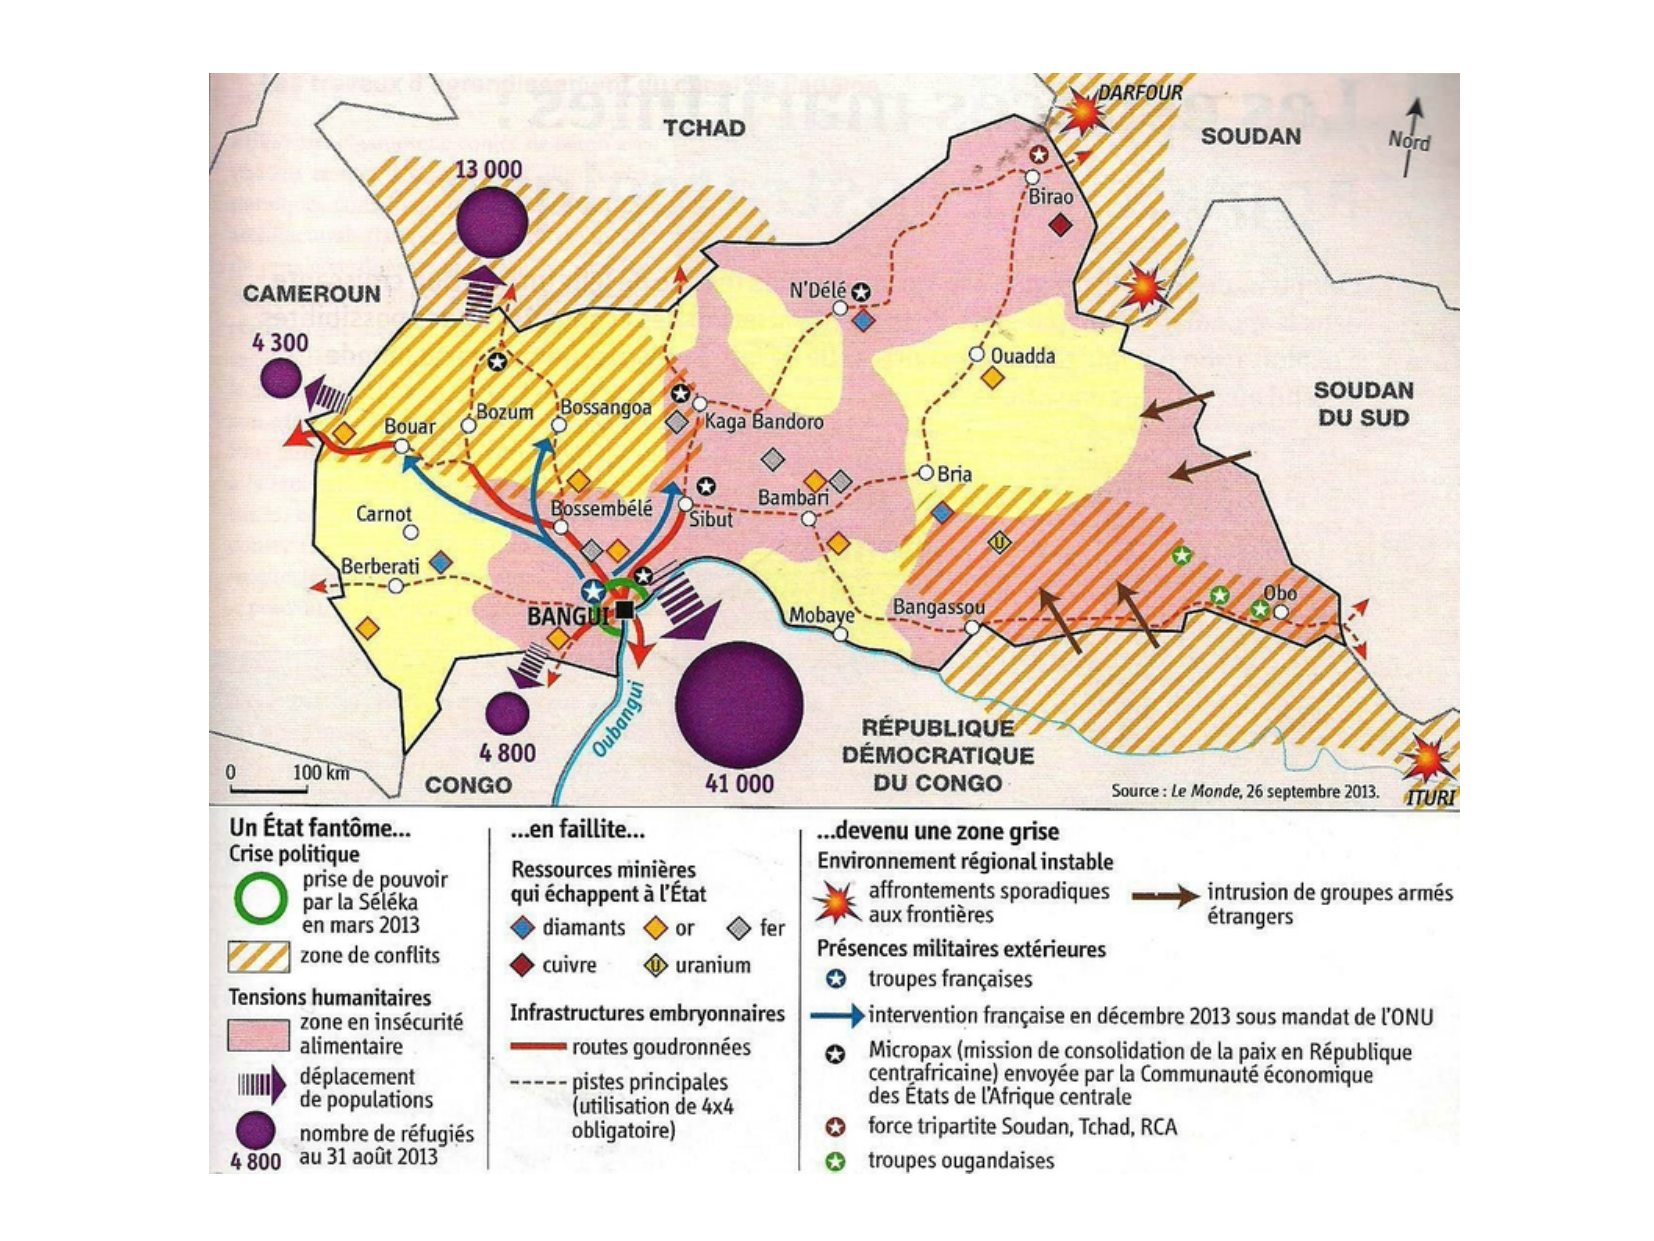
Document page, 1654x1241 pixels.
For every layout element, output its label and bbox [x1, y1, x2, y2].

picture [209, 73, 1460, 1174]
